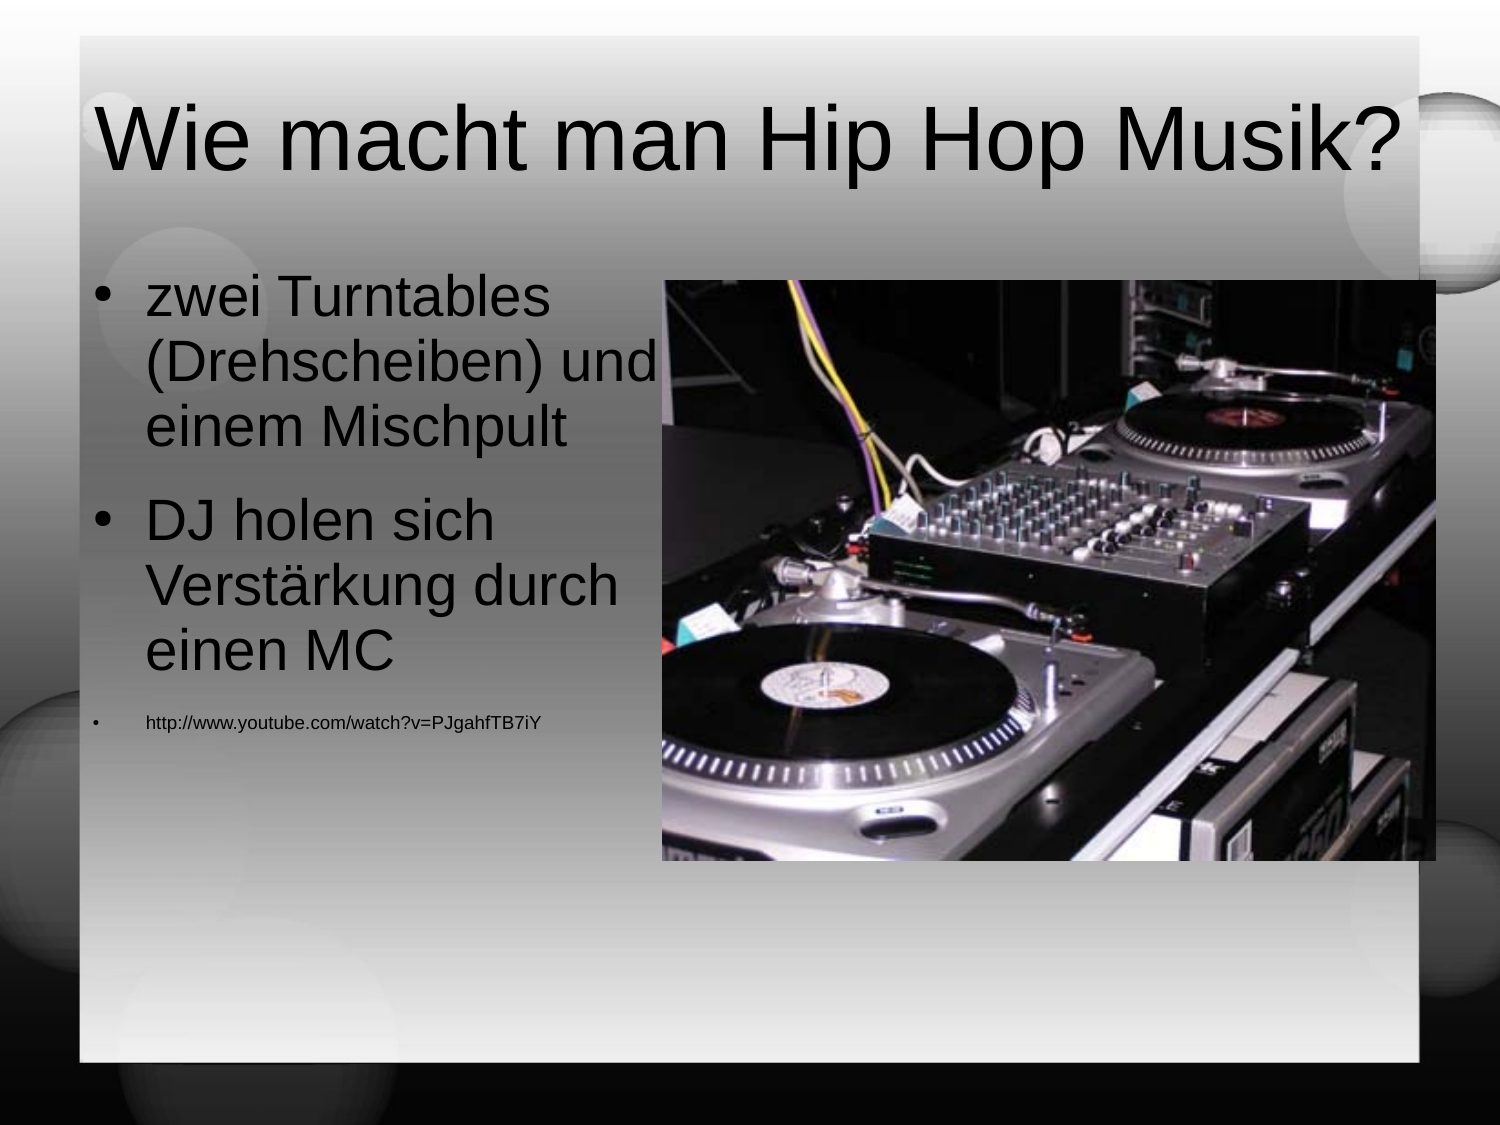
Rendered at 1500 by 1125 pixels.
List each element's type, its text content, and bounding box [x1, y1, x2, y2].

picture [0, 0, 1500, 1125]
title Wie macht man Hip Hop Musik? [75, 44, 1425, 233]
list zwei Turntables (Drehscheiben) und einem Mischpult DJ holen sich Verstärkung durch einen MC http://www.youtube.com/watch?v=PJgahfTB7iY [75, 263, 734, 1006]
